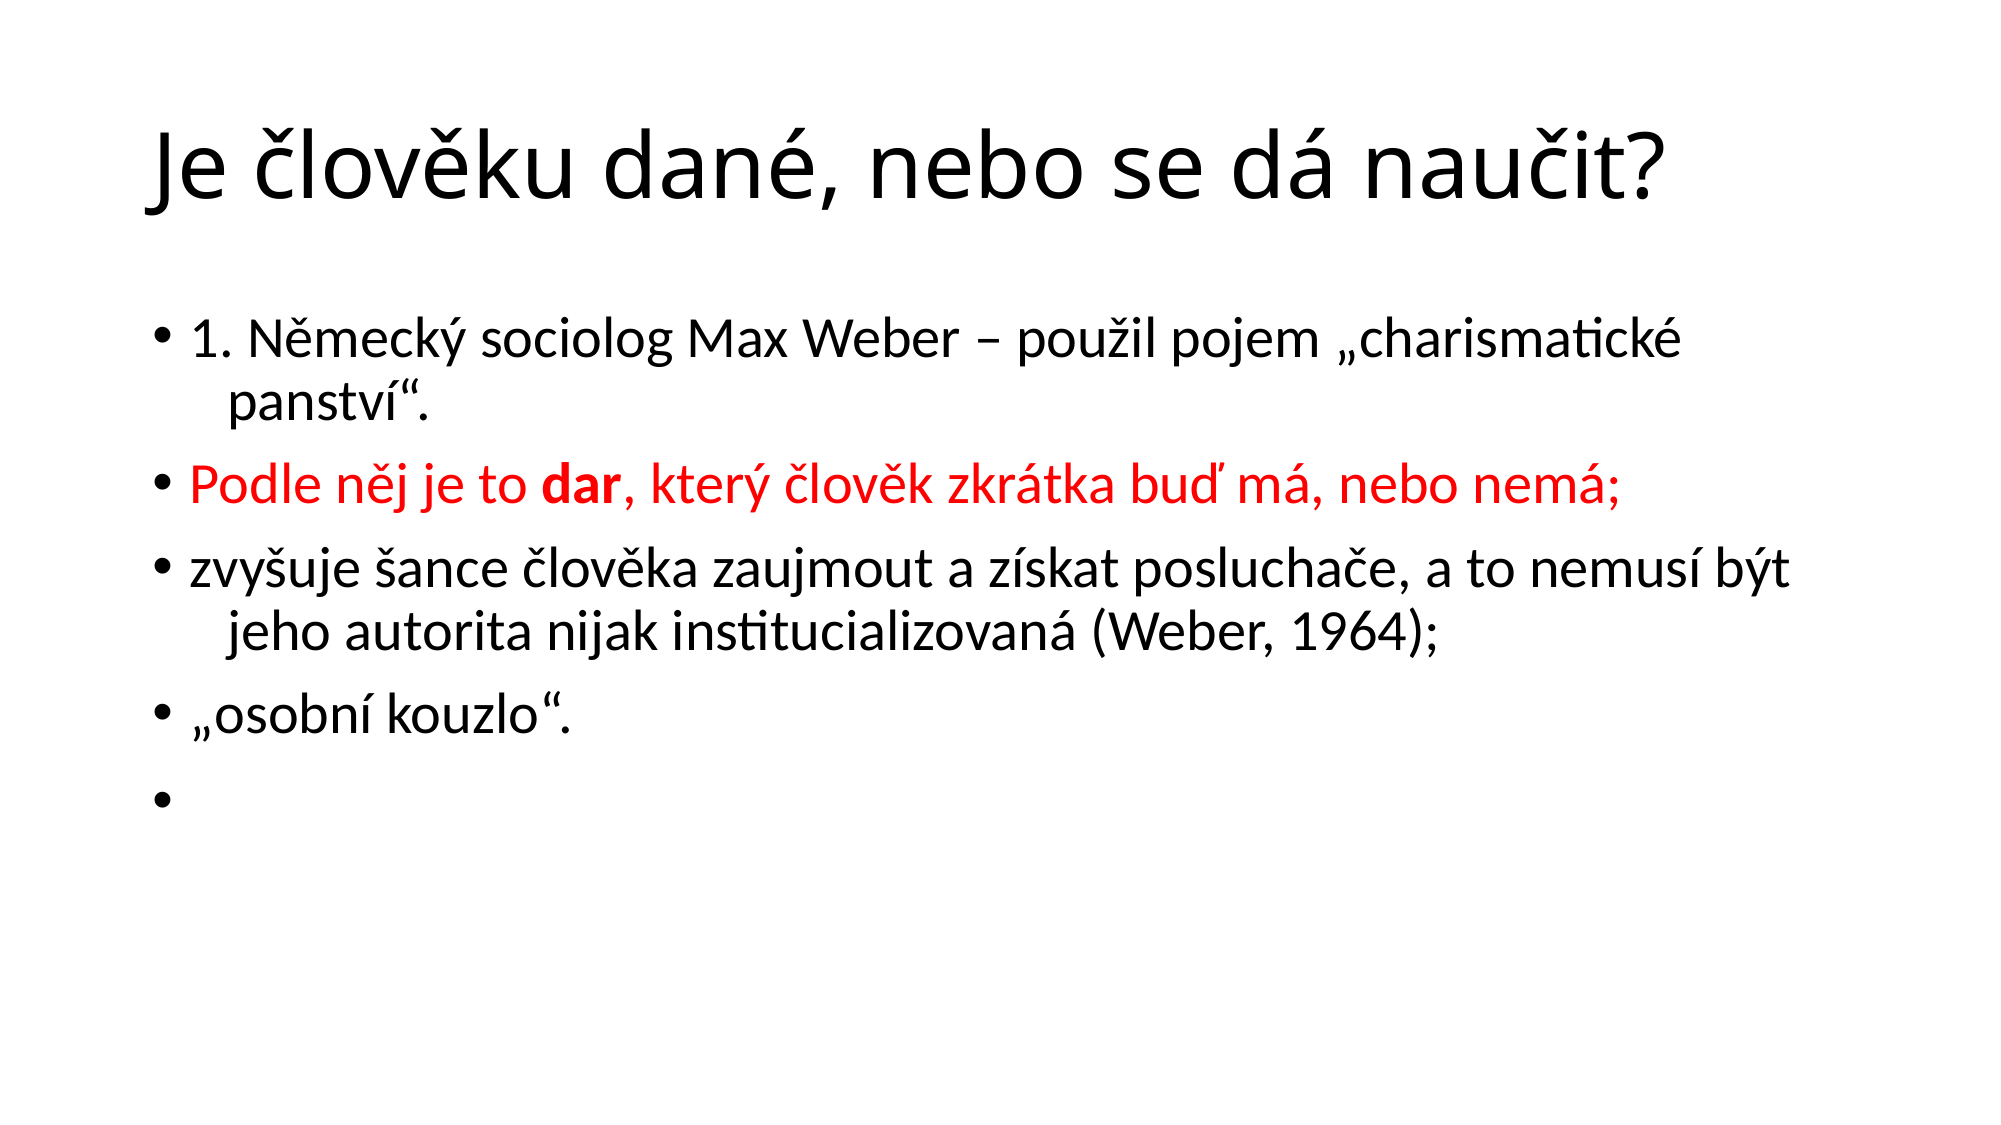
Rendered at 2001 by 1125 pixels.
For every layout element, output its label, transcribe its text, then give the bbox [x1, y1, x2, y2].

list 1. Německý sociolog Max Weber – použil pojem „charismatické panství“. Podle něj je to dar, který člověk zkrátka buď má, nebo nemá; zvyšuje šance člověka zaujmout a získat posluchače, a to nemusí být jeho autorita nijak institucializovaná (Weber, 1964); „osobní kouzlo“. [137, 299, 1863, 1014]
title Je člověku dané, nebo se dá naučit? [137, 59, 1863, 278]
